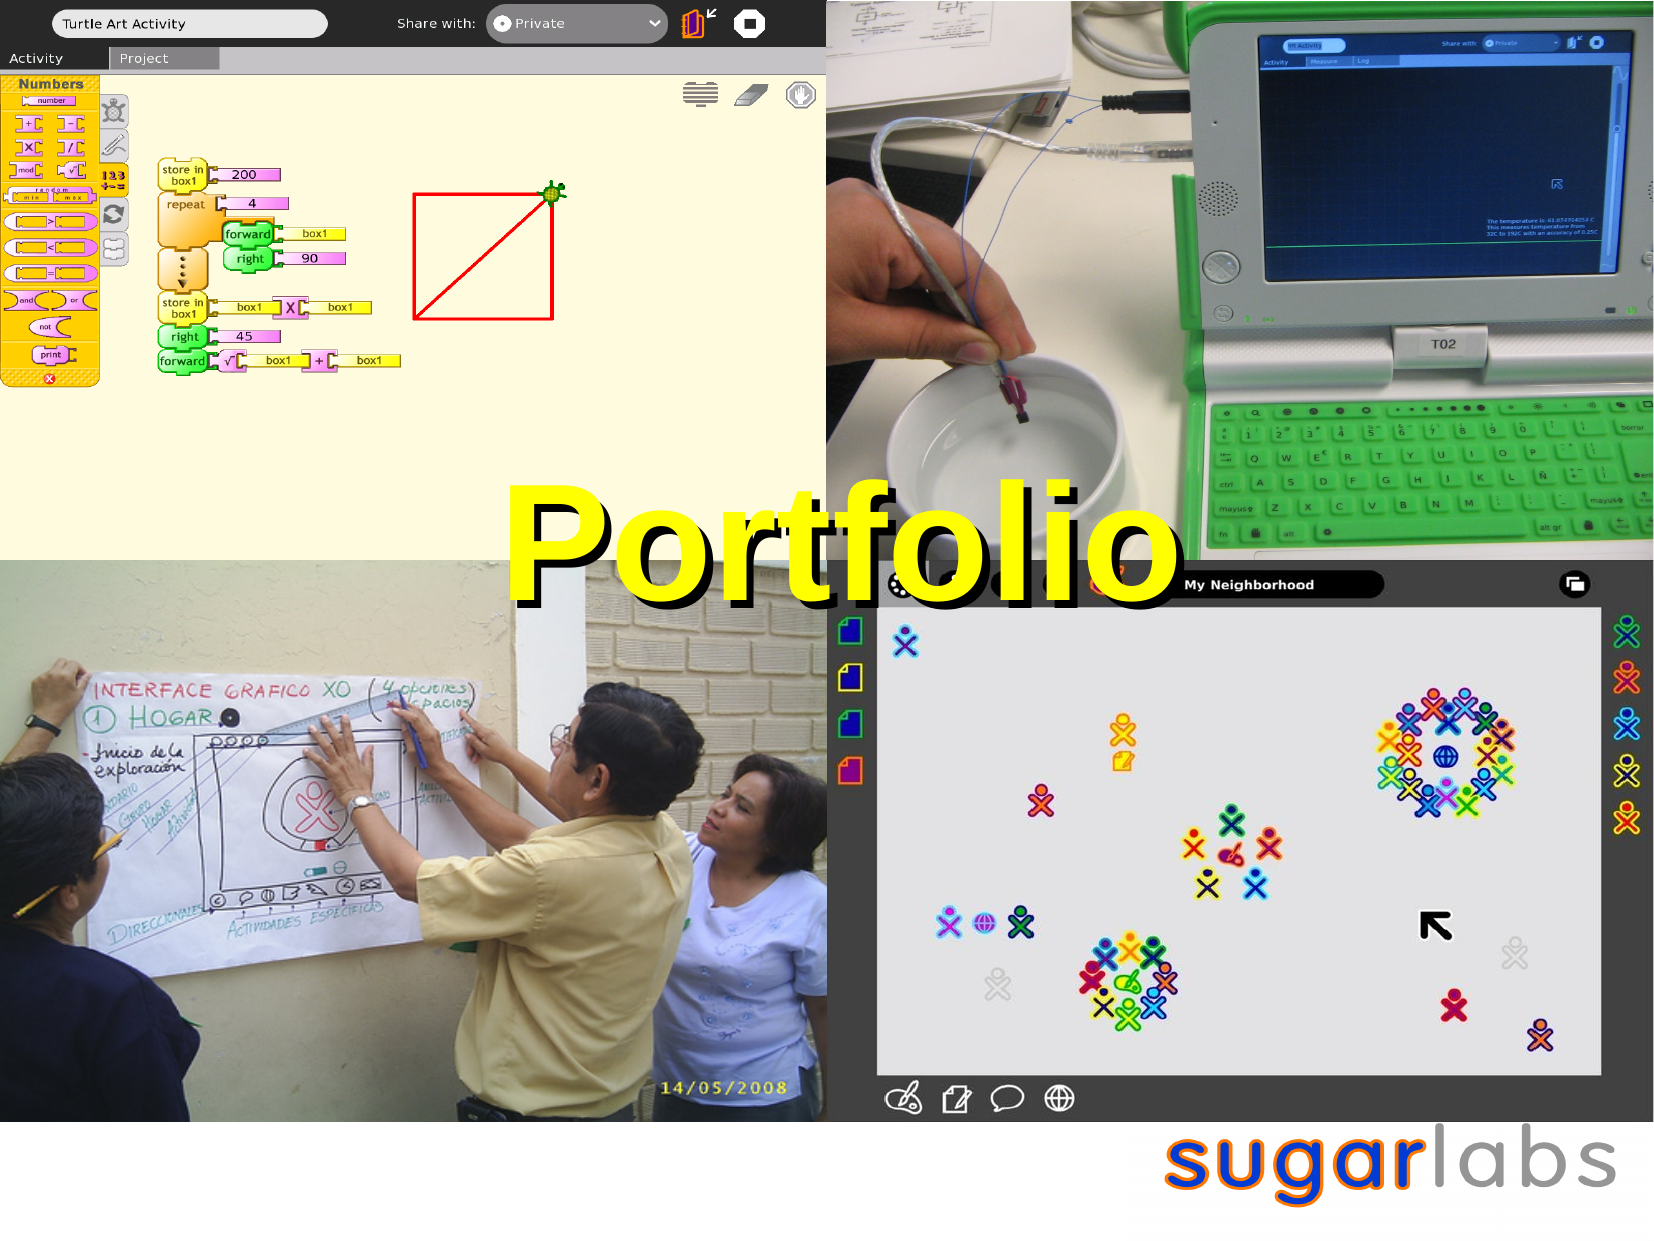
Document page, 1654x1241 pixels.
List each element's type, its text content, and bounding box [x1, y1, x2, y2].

picture [0, 0, 1654, 1241]
text_box Portfolio [265, 442, 1418, 644]
